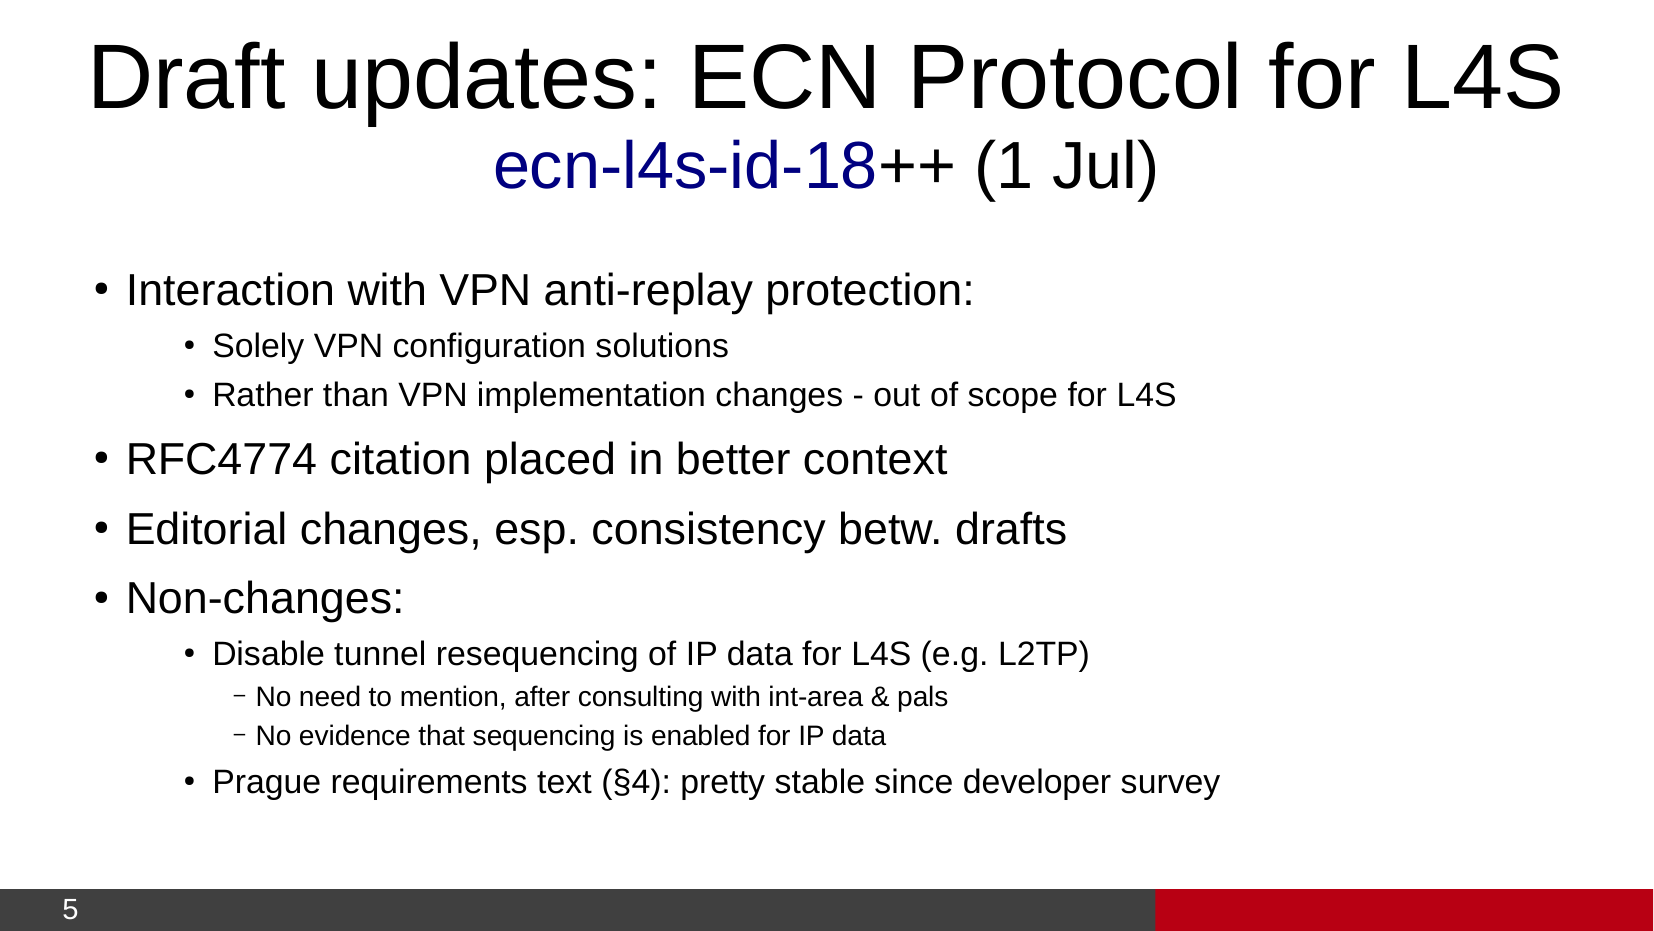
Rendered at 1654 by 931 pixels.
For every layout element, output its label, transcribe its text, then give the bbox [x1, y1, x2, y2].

title Draft updates: ECN Protocol for L4S ecn-l4s-id-18++ (1 Jul) [82, 25, 1571, 204]
list Interaction with VPN anti-replay protection: Solely VPN configuration solutions Rather than VPN implementation changes - out of scope for L4S RFC4774 citation placed in better context Editorial changes, esp. consistency betw. drafts Non-changes: Disable tunnel resequencing of IP data for L4S (e.g. L2TP) No need to mention, after consulting with int-area & pals No evidence that sequencing is enabled for IP data Prague requirements text (§4): pretty stable since developer survey [82, 264, 1571, 805]
